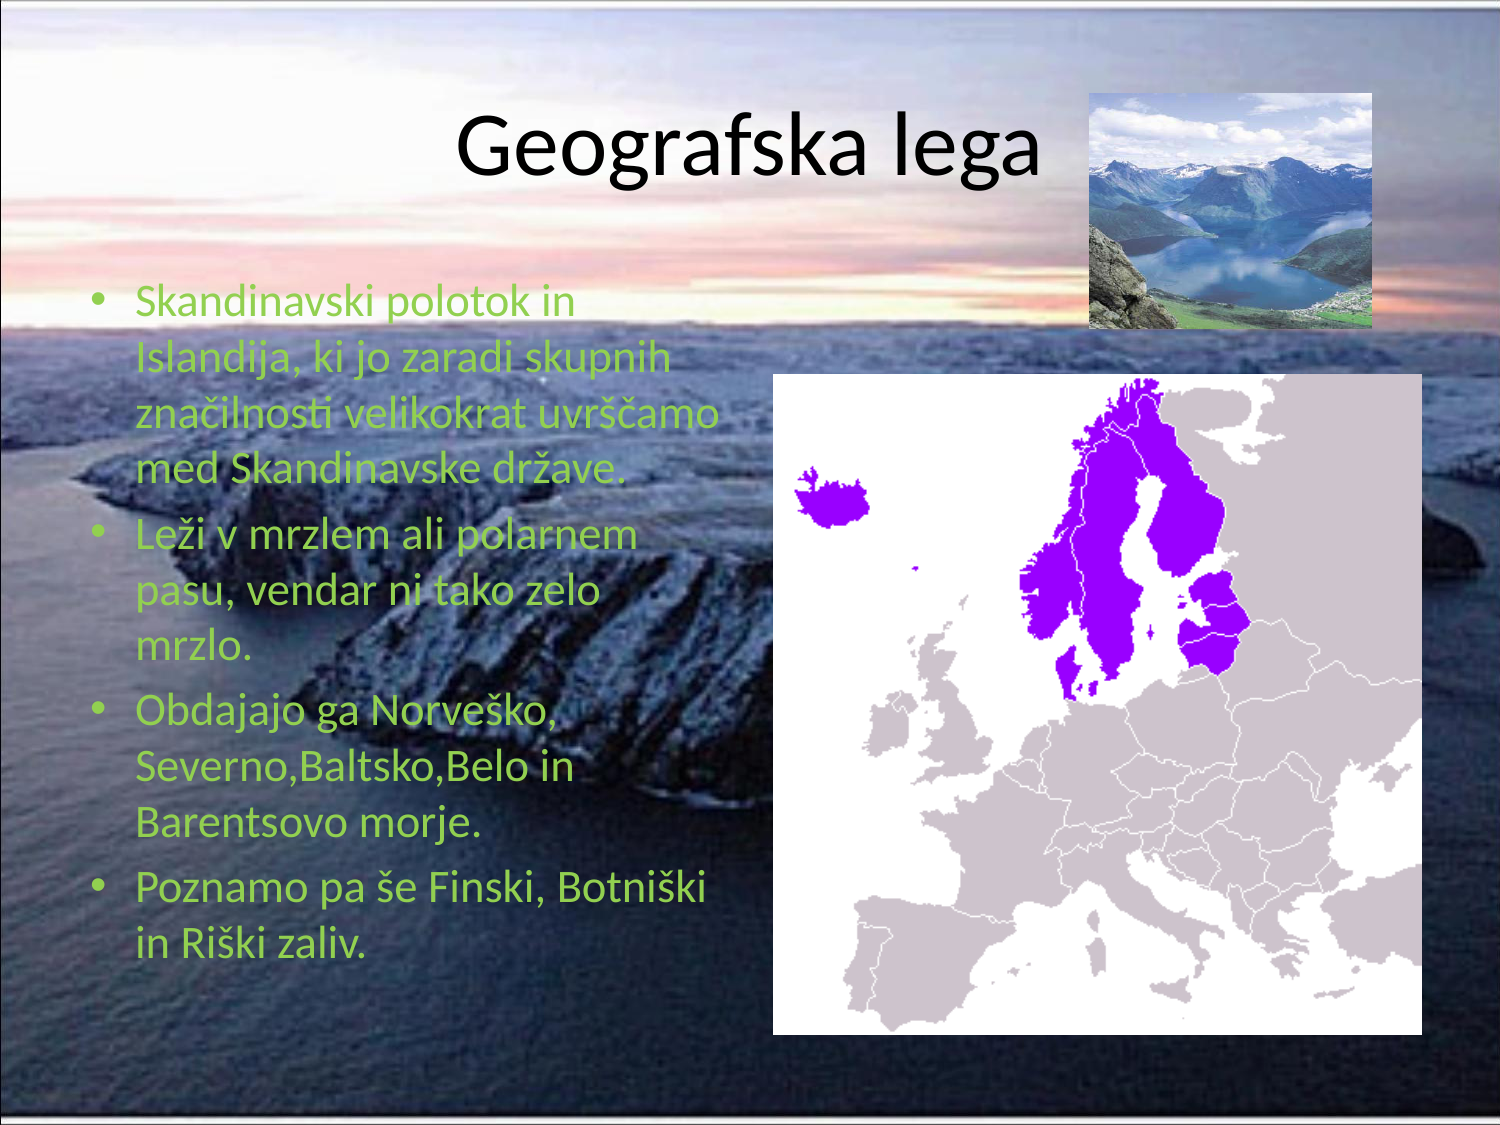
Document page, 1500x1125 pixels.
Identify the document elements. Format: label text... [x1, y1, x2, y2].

title Geografska lega [75, 45, 1425, 233]
picture [0, 0, 1500, 1125]
list Skandinavski polotok in Islandija, ki jo zaradi skupnih značilnosti velikokrat uvrščamo med Skandinavske države. Leži v mrzlem ali polarnem pasu, vendar ni tako zelo mrzlo. Obdajajo ga Norveško, Severno,Baltsko,Belo in Barentsovo morje. Poznamo pa še Finski, Botniški in Riški zaliv. [75, 262, 738, 1005]
